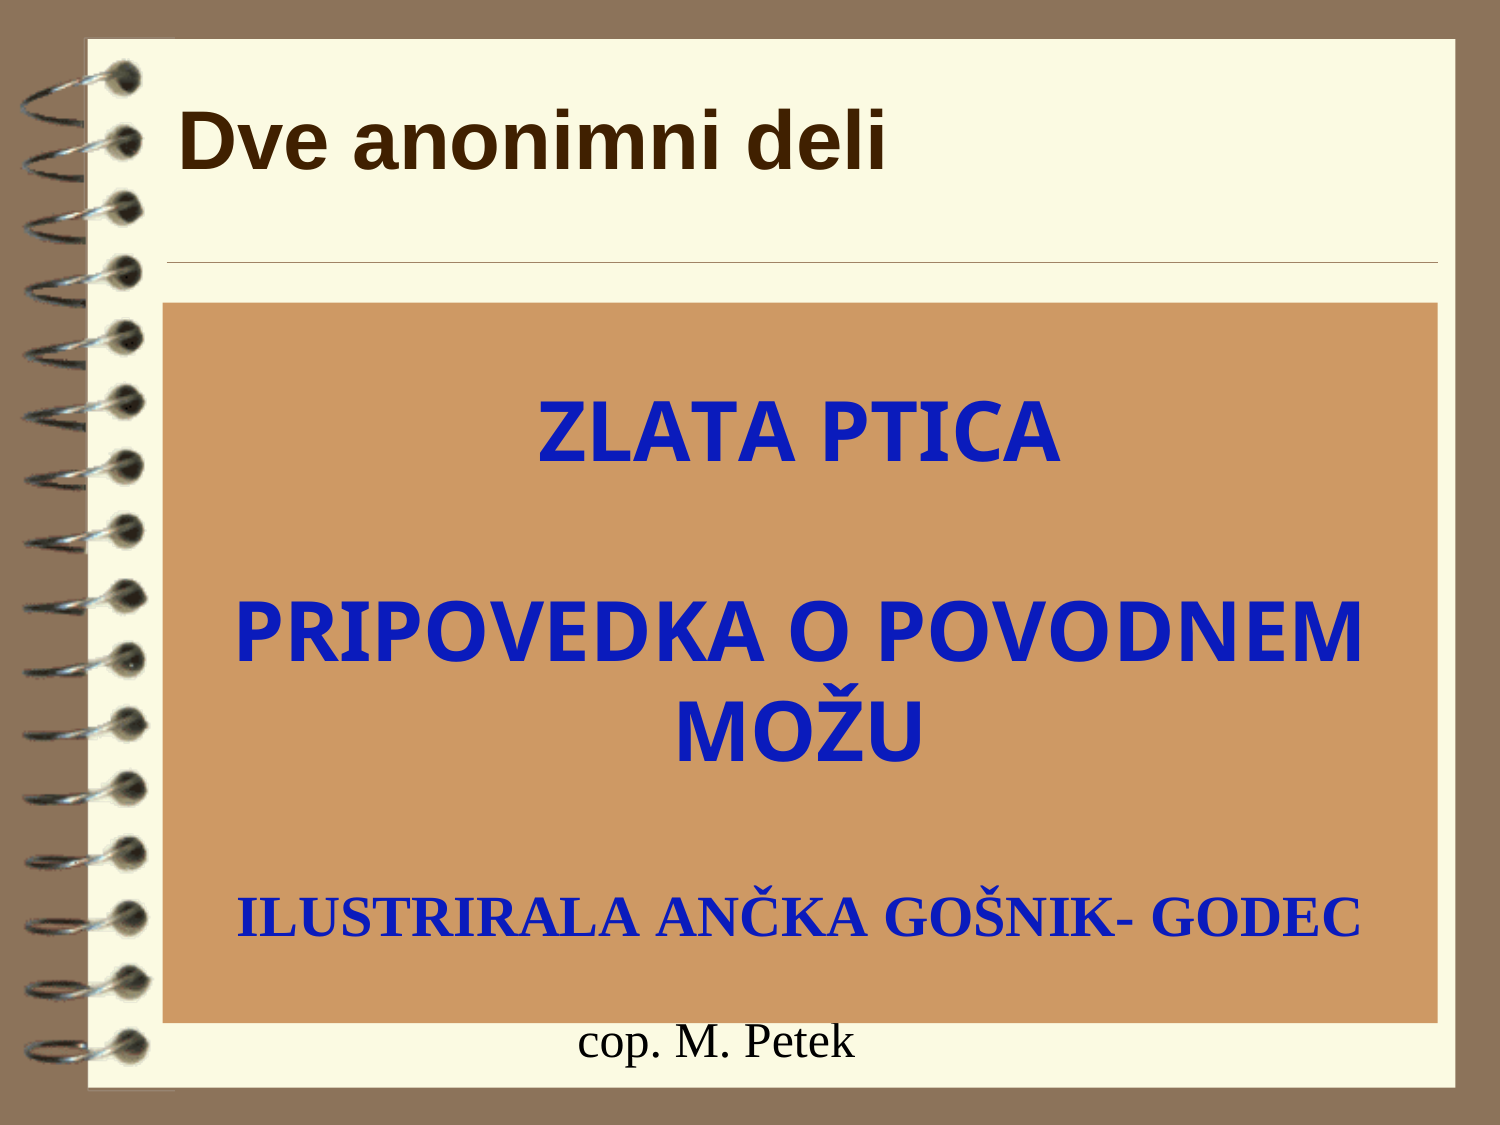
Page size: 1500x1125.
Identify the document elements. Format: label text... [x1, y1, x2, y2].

text_box Dve anonimni deli [162, 78, 1438, 194]
title ZLATA PTICA PRIPOVEDKA O POVODNEM MOŽU ILUSTRIRALA ANČKA GOŠNIK- GODEC [162, 302, 1438, 1024]
picture [0, 0, 175, 1125]
